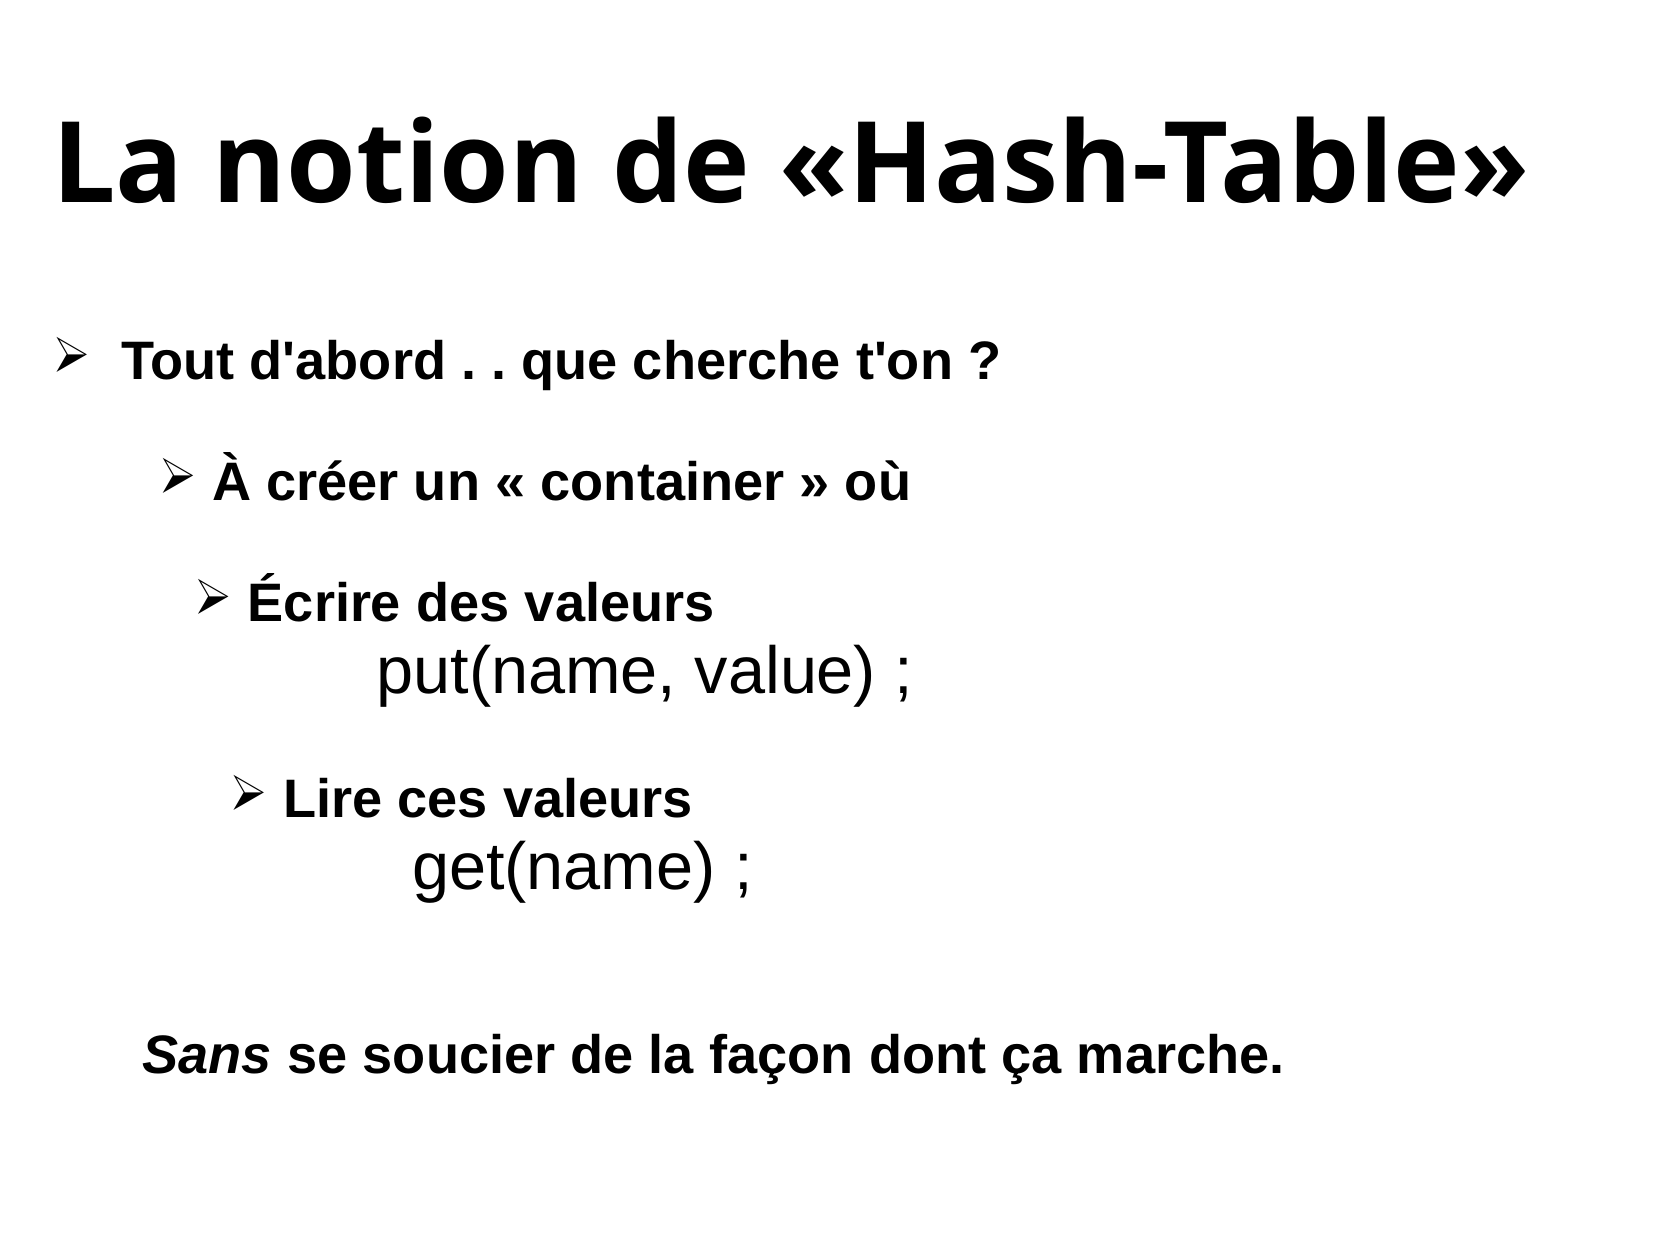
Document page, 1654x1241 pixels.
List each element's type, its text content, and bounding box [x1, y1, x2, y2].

text_box La notion de «Hash-Table» [37, 75, 1613, 235]
text_box Tout d'abord . . que cherche t'on ? À créer un « container » où Écrire des valeurs put(name, value) ; Lire ces valeurs get(name) ; Sans se soucier de la façon dont ça marche. [37, 262, 1426, 1154]
